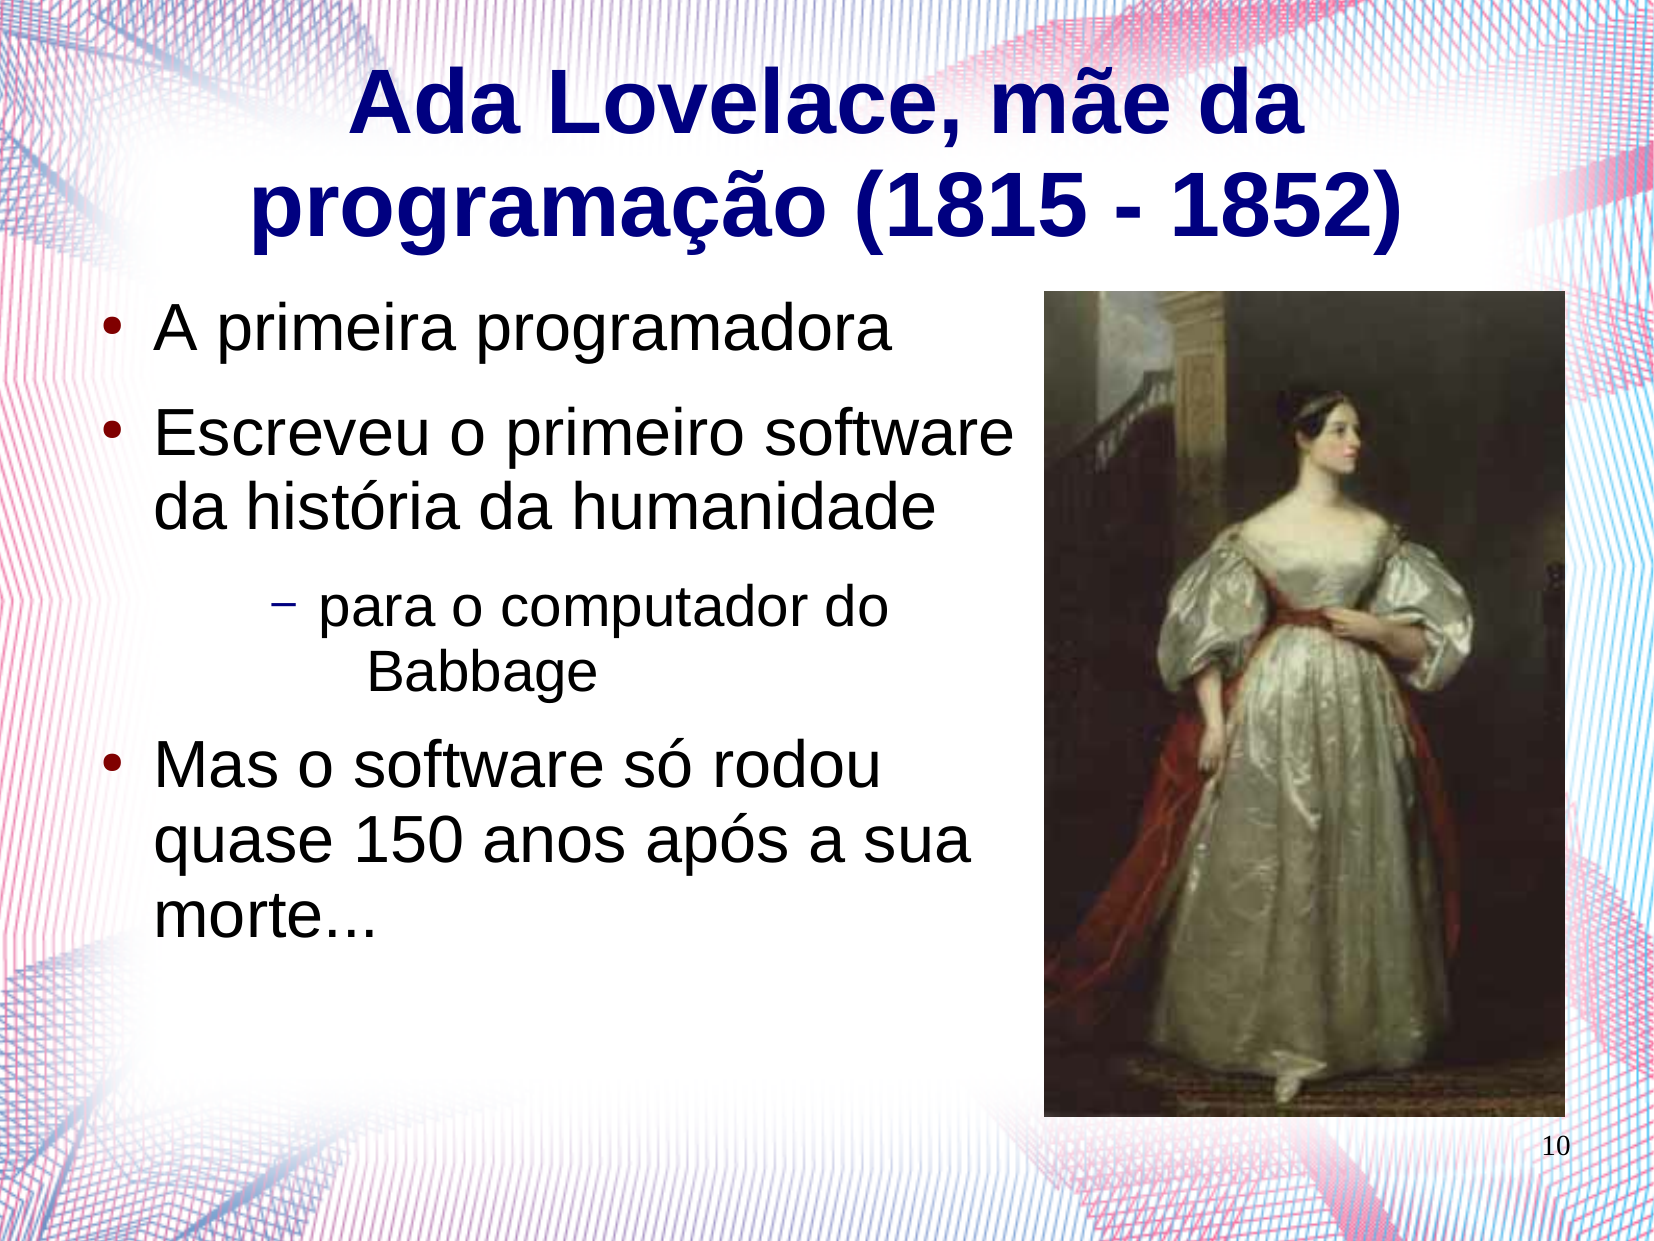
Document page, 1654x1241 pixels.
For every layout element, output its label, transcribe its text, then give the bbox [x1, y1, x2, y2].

title Ada Lovelace, mãe da programação (1815 - 1852) [82, 50, 1571, 256]
picture [0, 0, 1654, 1241]
list A primeira programadora Escreveu o primeiro software da história da humanidade para o computador do Babbage Mas o software só rodou quase 150 anos após a sua morte... [82, 290, 1034, 1094]
